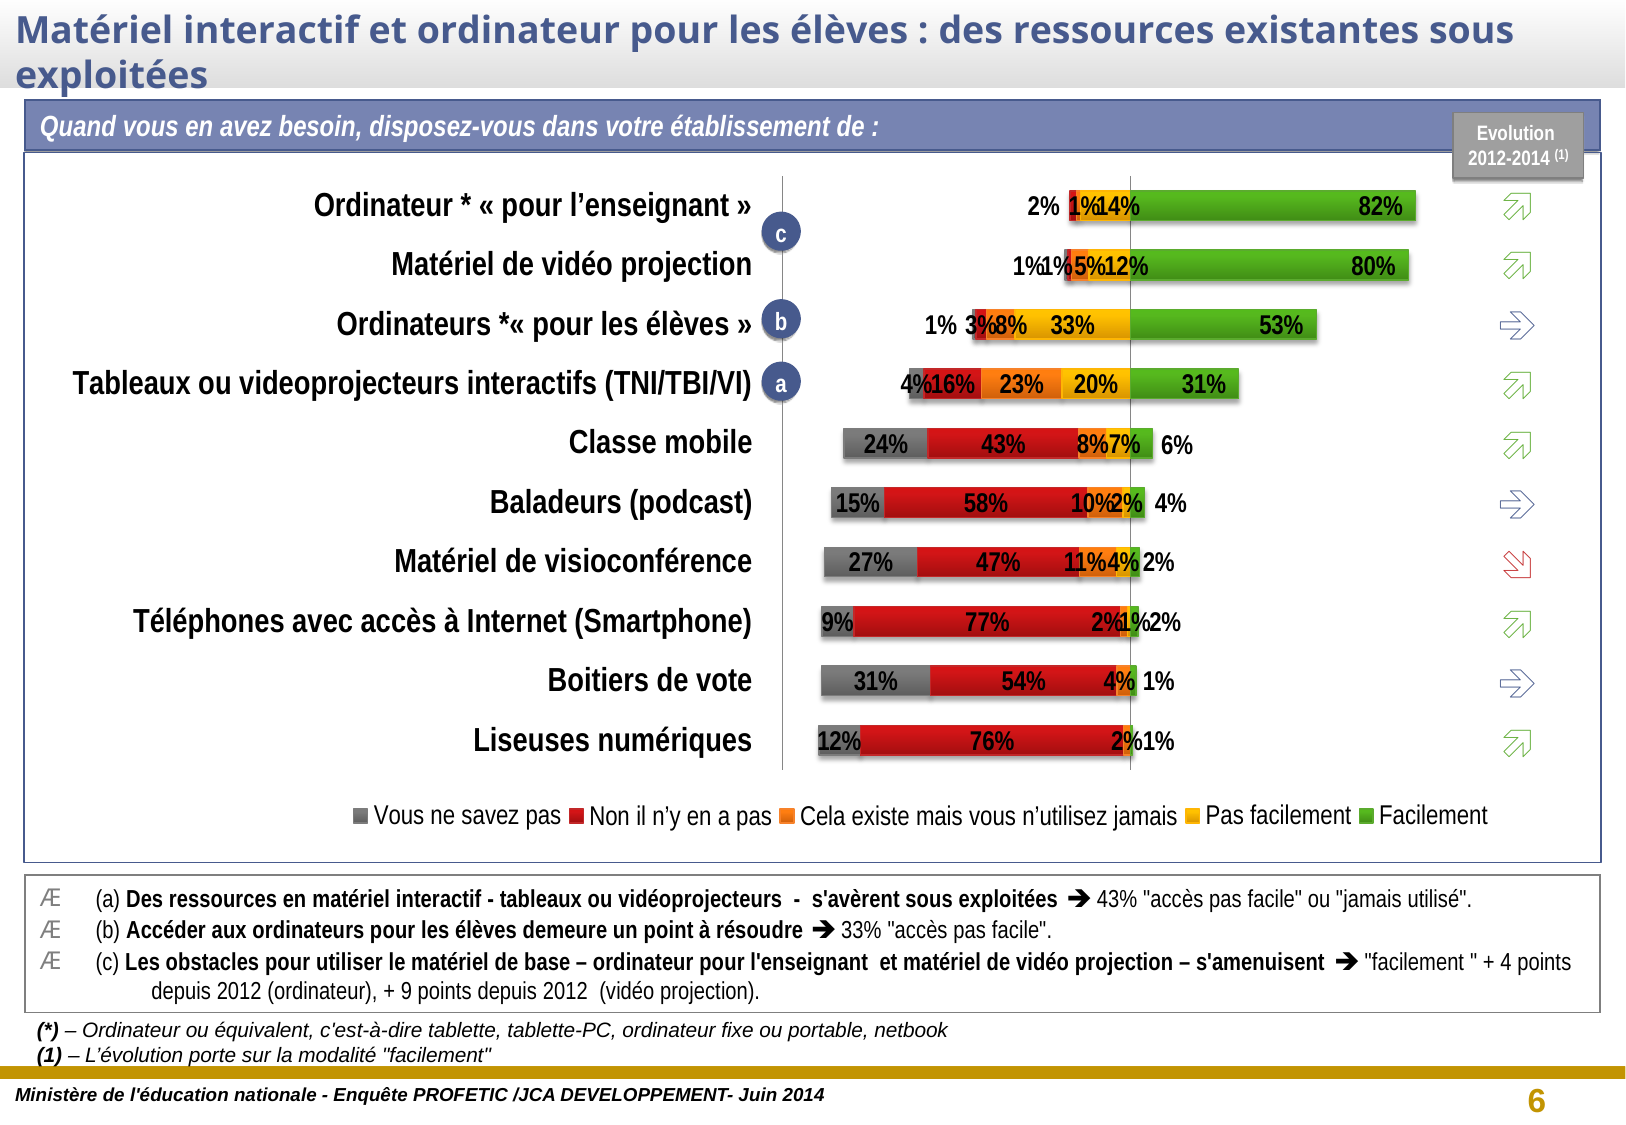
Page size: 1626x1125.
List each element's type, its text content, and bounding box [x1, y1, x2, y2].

text_box  [1500, 720, 1536, 766]
picture [24, 153, 1600, 862]
text_box 6 [1512, 1071, 1625, 1125]
list (a) Des ressources en matériel interactif - tableaux ou vidéoprojecteurs - s'avèrent sous exploitées  43% "accès pas facile" ou "jamais utilisé". (b) Accéder aux ordinateurs pour les élèves demeure un point à résoudre  33% "accès pas facile". (c) Les obstacles pour utiliser le matériel de base – ordinateur pour l'enseignant et matériel de vidéo projection – s'amenuisent  "facilement " + 4 points depuis 2012 (ordinateur), + 9 points depuis 2012 (vidéo projection). [24, 875, 1600, 1013]
text_box b [762, 299, 801, 338]
text_box  [1500, 361, 1536, 408]
title Matériel interactif et ordinateur pour les élèves : des ressources existantes sous exploitées [0, 0, 1625, 88]
list Quand vous en avez besoin, disposez-vous dans votre établissement de : [24, 99, 1600, 150]
text_box  [1500, 541, 1536, 587]
text_box  [1500, 242, 1536, 288]
text_box c [762, 212, 801, 250]
text_box a [762, 362, 801, 400]
text_box  [1500, 600, 1536, 647]
text_box  [1500, 421, 1536, 468]
text_box Evolution 2012-2014 (1) [1452, 112, 1584, 179]
text_box Ministère de l'éducation nationale - Enquête PROFETIC /JCA DEVELOPPEMENT- Juin 2014 [0, 1074, 1501, 1125]
text_box  [1497, 660, 1540, 706]
text_box (*) – Ordinateur ou équivalent, c'est-à-dire tablette, tablette-PC, ordinateur fixe ou portable, netbook (1) – L’évolution porte sur la modalité "facilement" [21, 1009, 972, 1075]
text_box  [1497, 481, 1540, 527]
text_box  [1500, 182, 1536, 229]
text_box  [1497, 302, 1540, 348]
